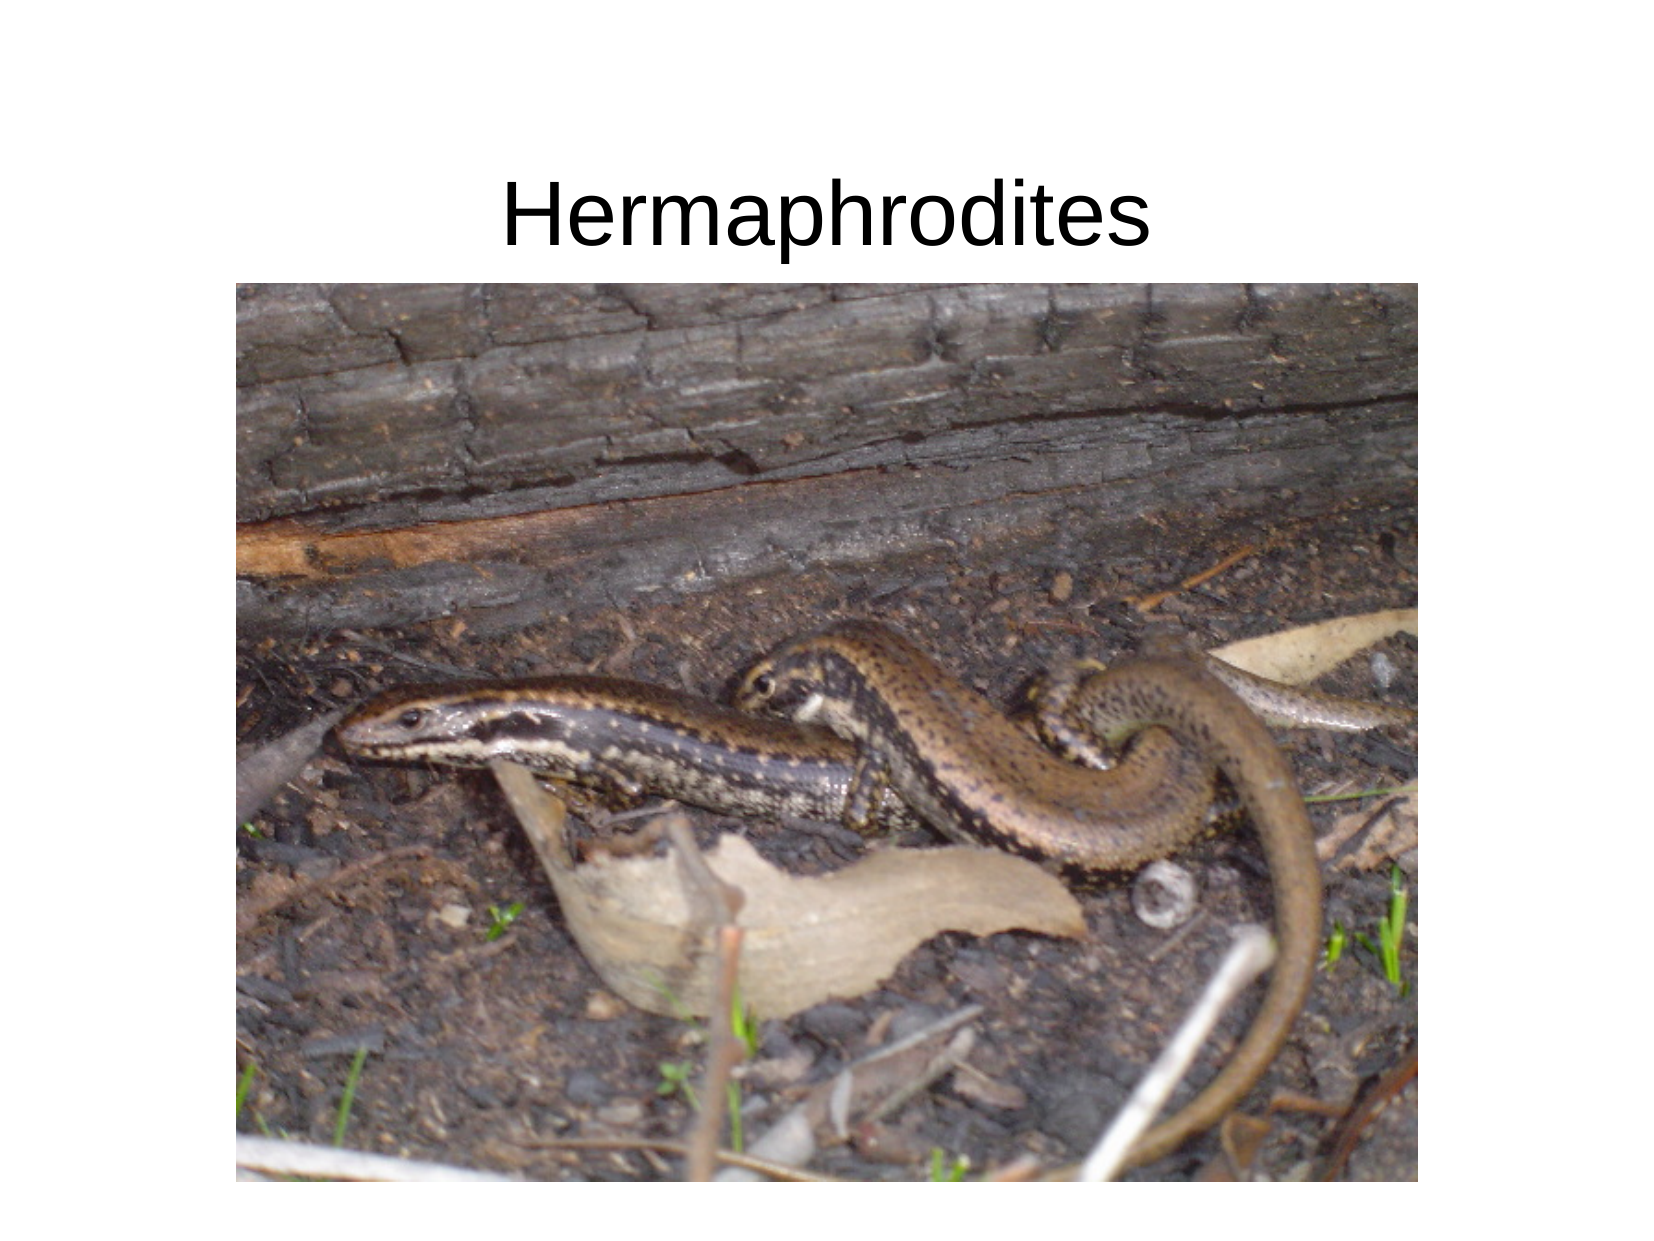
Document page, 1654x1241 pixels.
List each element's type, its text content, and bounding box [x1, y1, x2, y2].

picture [236, 283, 1418, 1182]
title Hermaphrodites [124, 83, 1530, 344]
